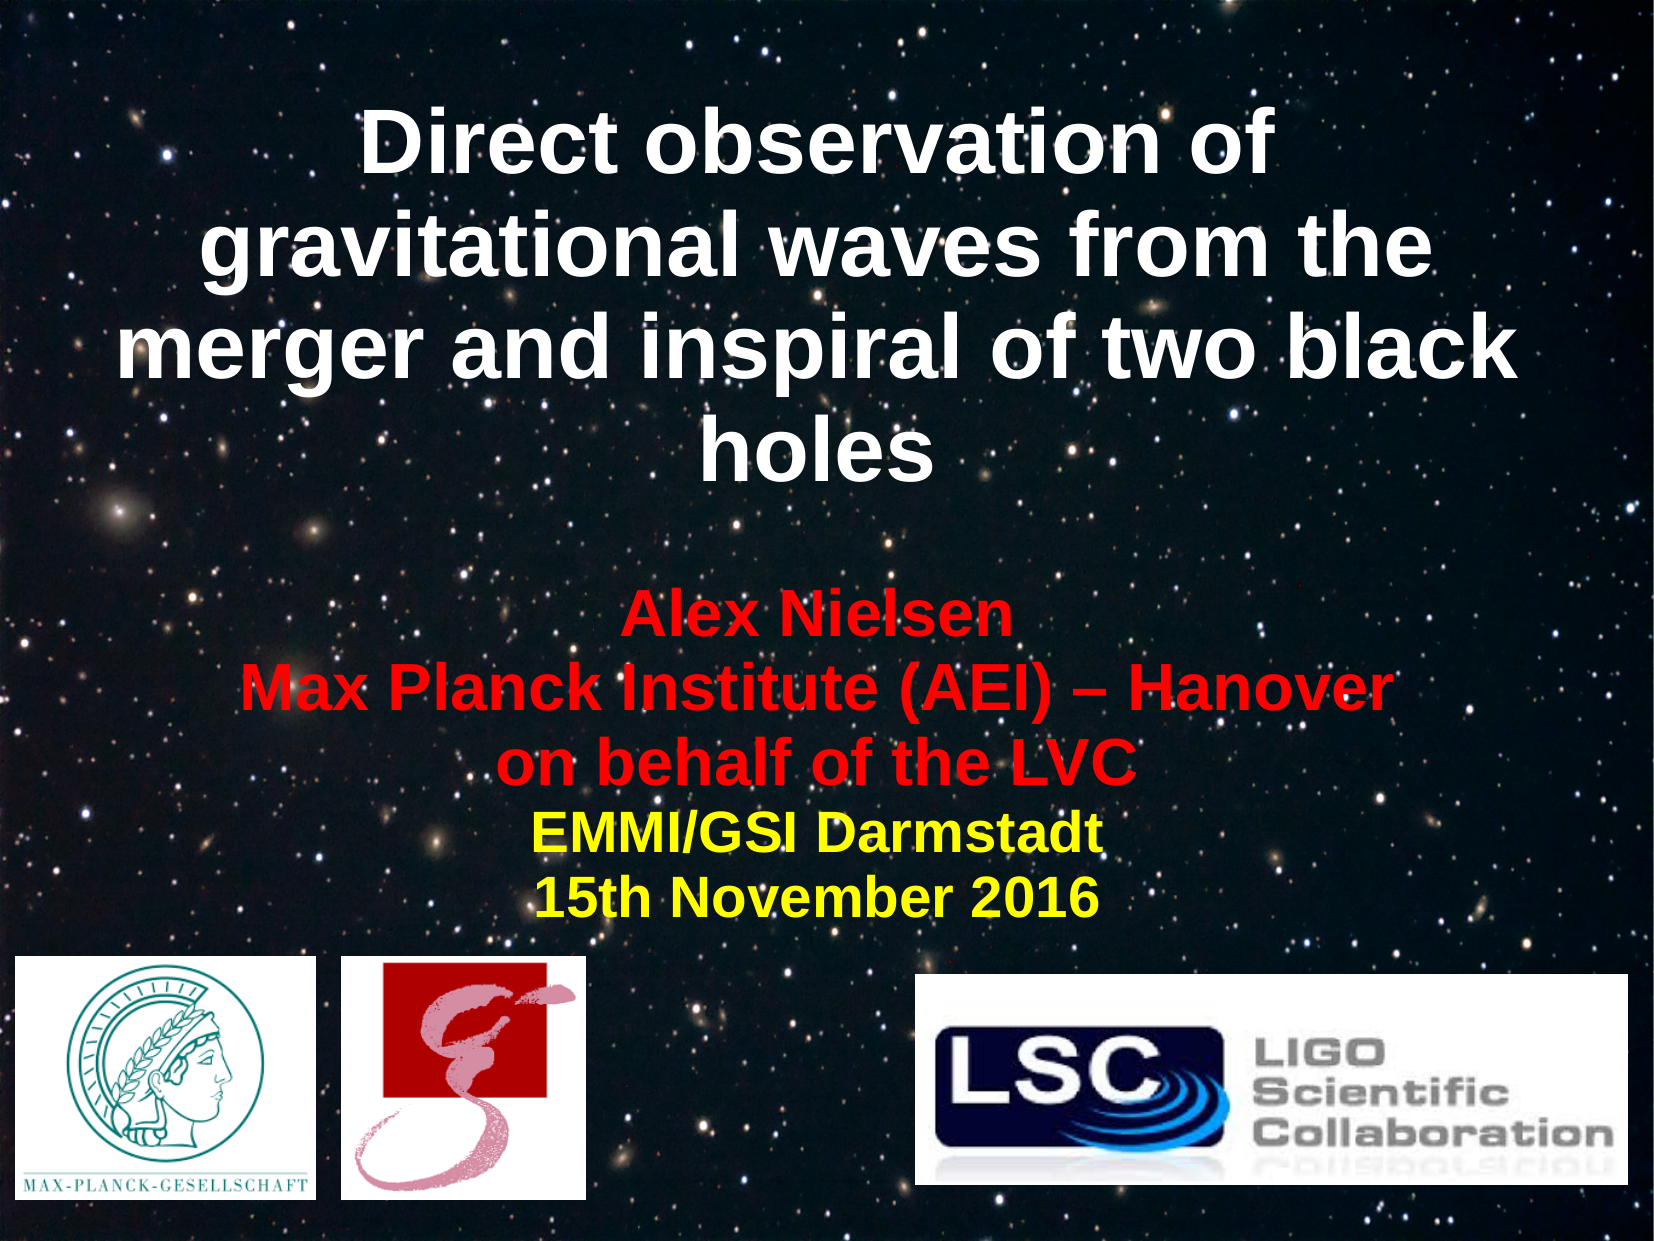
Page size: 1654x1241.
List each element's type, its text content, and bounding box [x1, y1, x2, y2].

subtitle Direct observation of gravitational waves from the merger and inspiral of two black holes Alex Nielsen Max Planck Institute (AEI) – Hanover on behalf of the LVC EMMI/GSI Darmstadt 15th November 2016 [89, 90, 1546, 931]
picture [0, 0, 1654, 1241]
